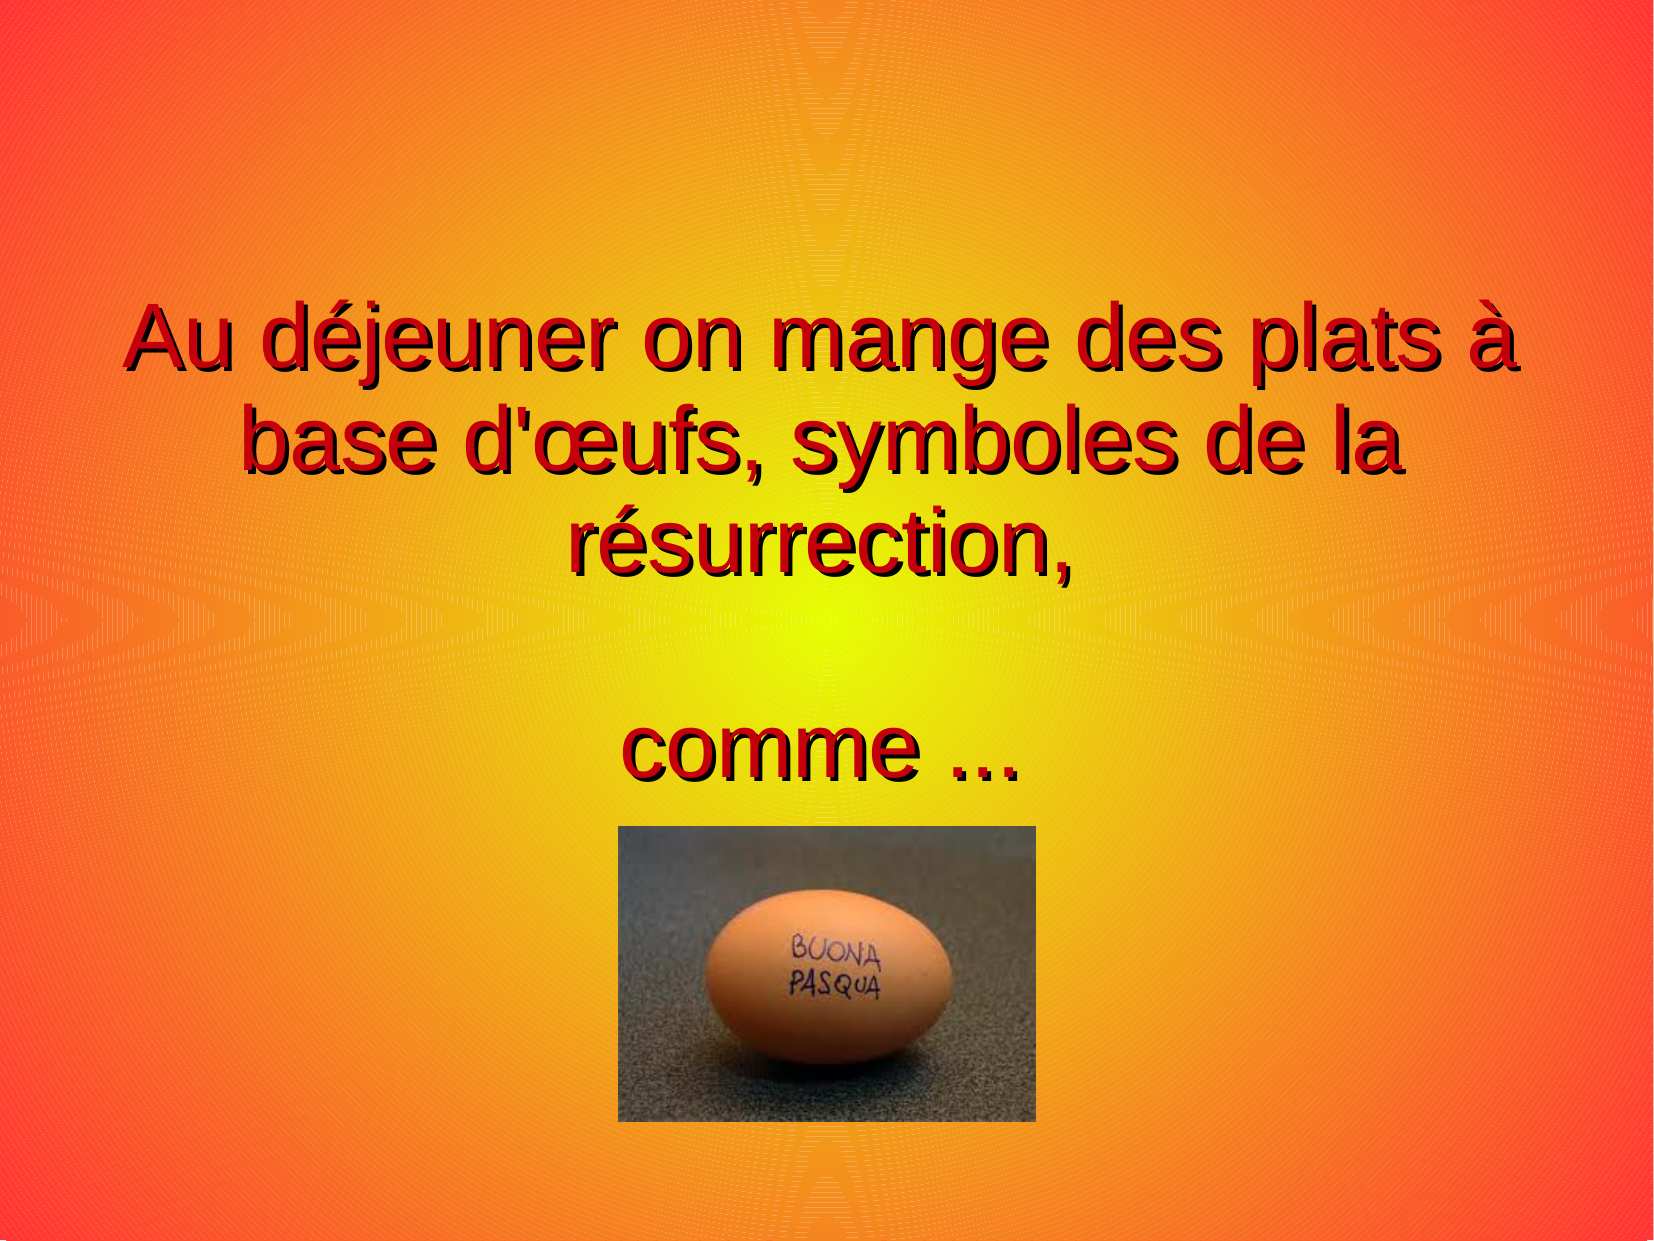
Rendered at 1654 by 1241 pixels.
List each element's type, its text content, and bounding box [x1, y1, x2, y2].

picture [618, 826, 1036, 1123]
subtitle Au déjeuner on mange des plats à base d'œufs, symboles de la résurrection, comme ... [76, 284, 1565, 798]
